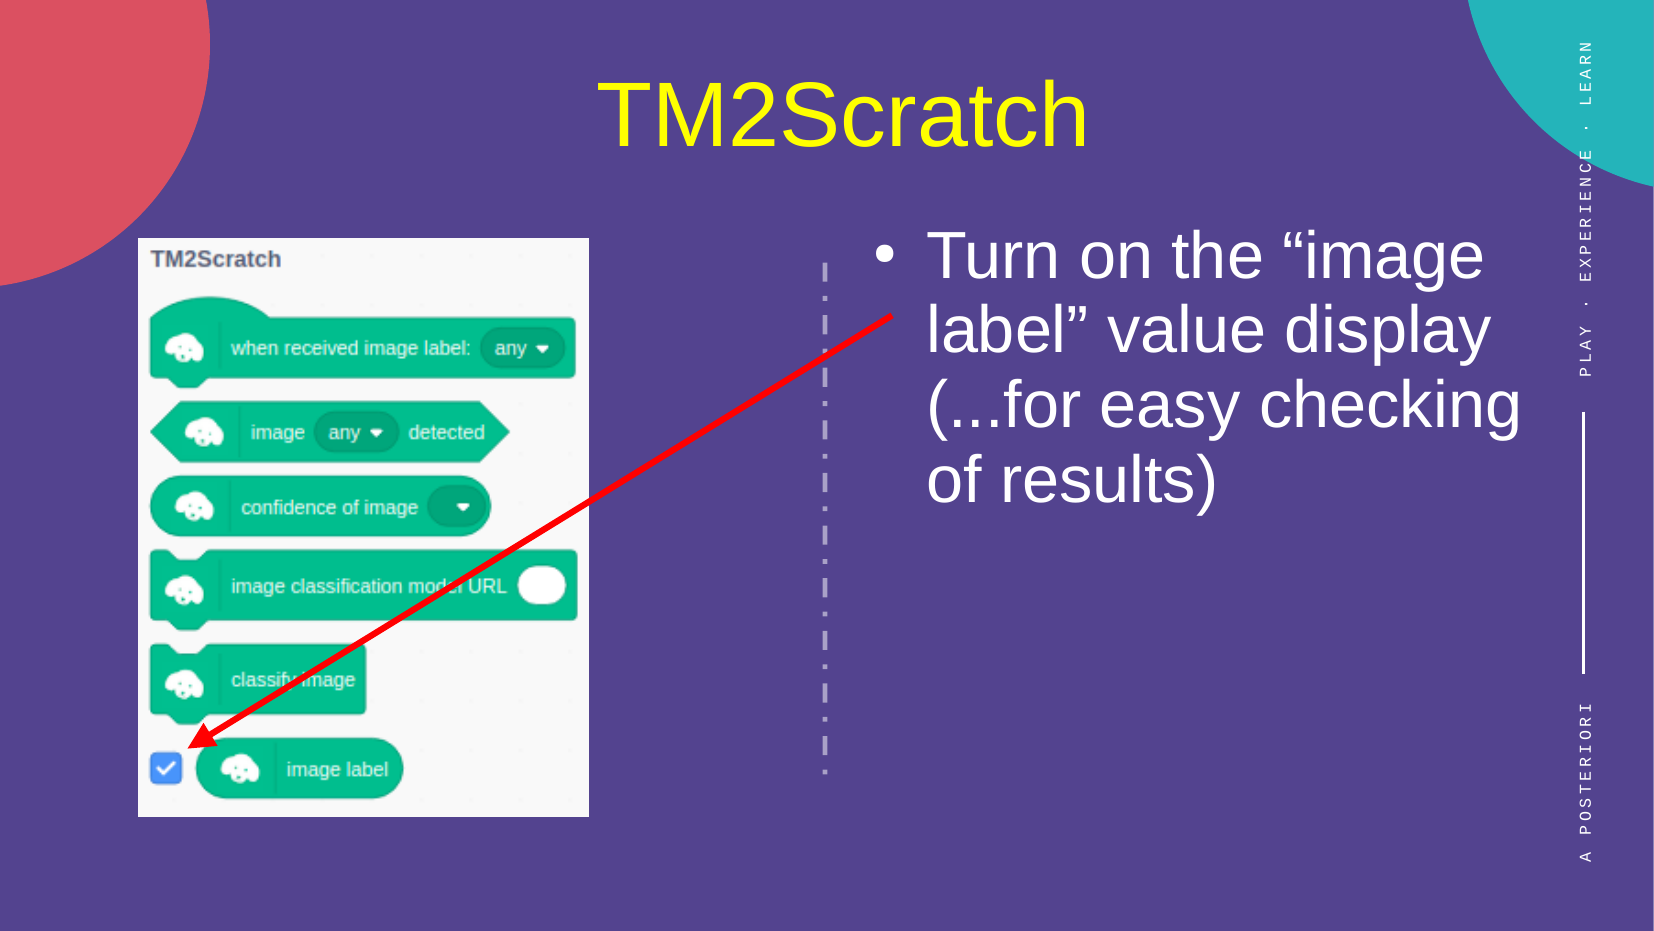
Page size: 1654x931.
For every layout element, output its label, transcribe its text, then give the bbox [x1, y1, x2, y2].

picture [138, 238, 589, 817]
title TM2Scratch [187, 37, 1501, 193]
list Turn on the “image label” value display (...for easy checking of results) [855, 217, 1544, 826]
